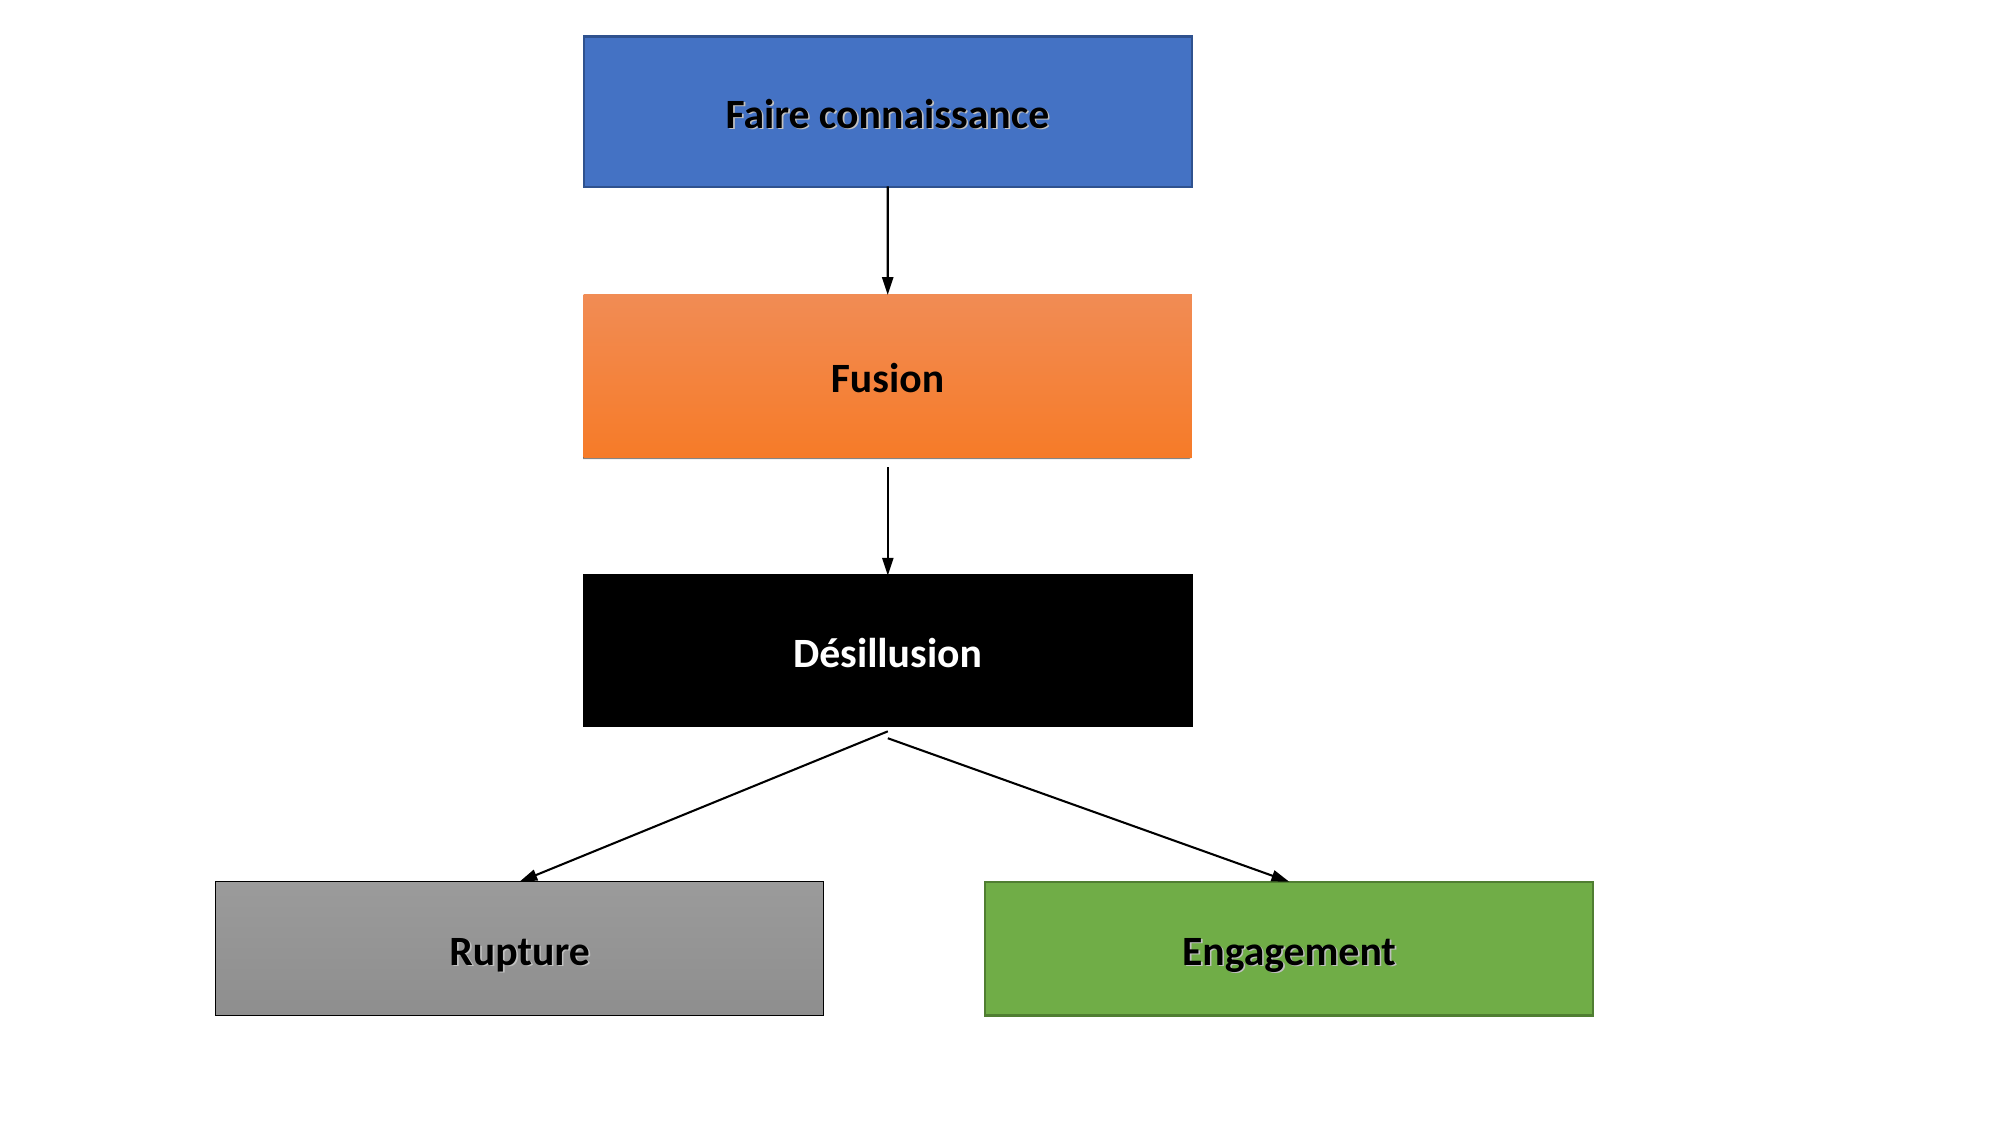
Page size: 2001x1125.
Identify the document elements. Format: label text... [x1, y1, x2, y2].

text_box Désillusion [584, 575, 1192, 726]
text_box Engagement [985, 882, 1593, 1016]
text_box Fusion [584, 295, 1192, 457]
text_box Rupture [215, 882, 824, 1016]
text_box Faire connaissance [584, 36, 1192, 187]
